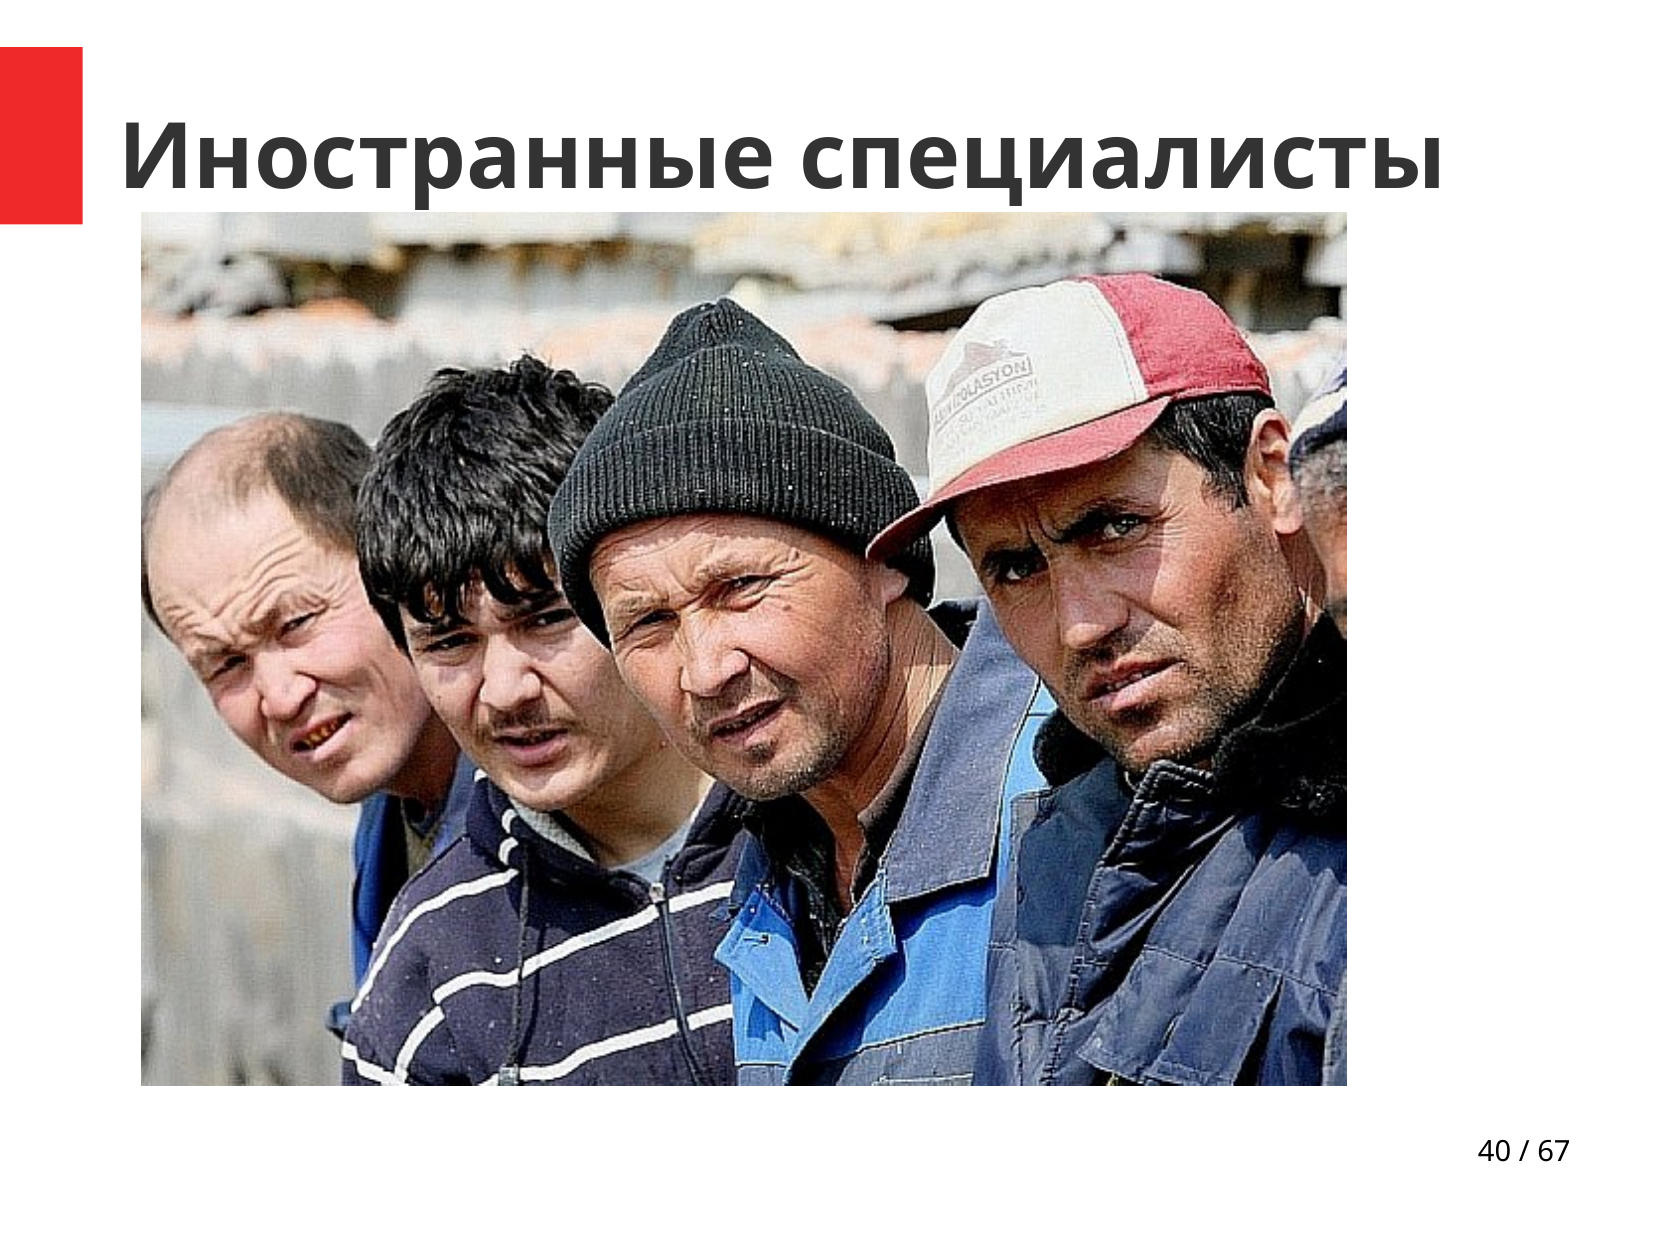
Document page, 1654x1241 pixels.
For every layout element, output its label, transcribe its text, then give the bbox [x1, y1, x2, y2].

title Иностранные специалисты [118, 49, 1571, 257]
picture [141, 212, 1347, 1086]
